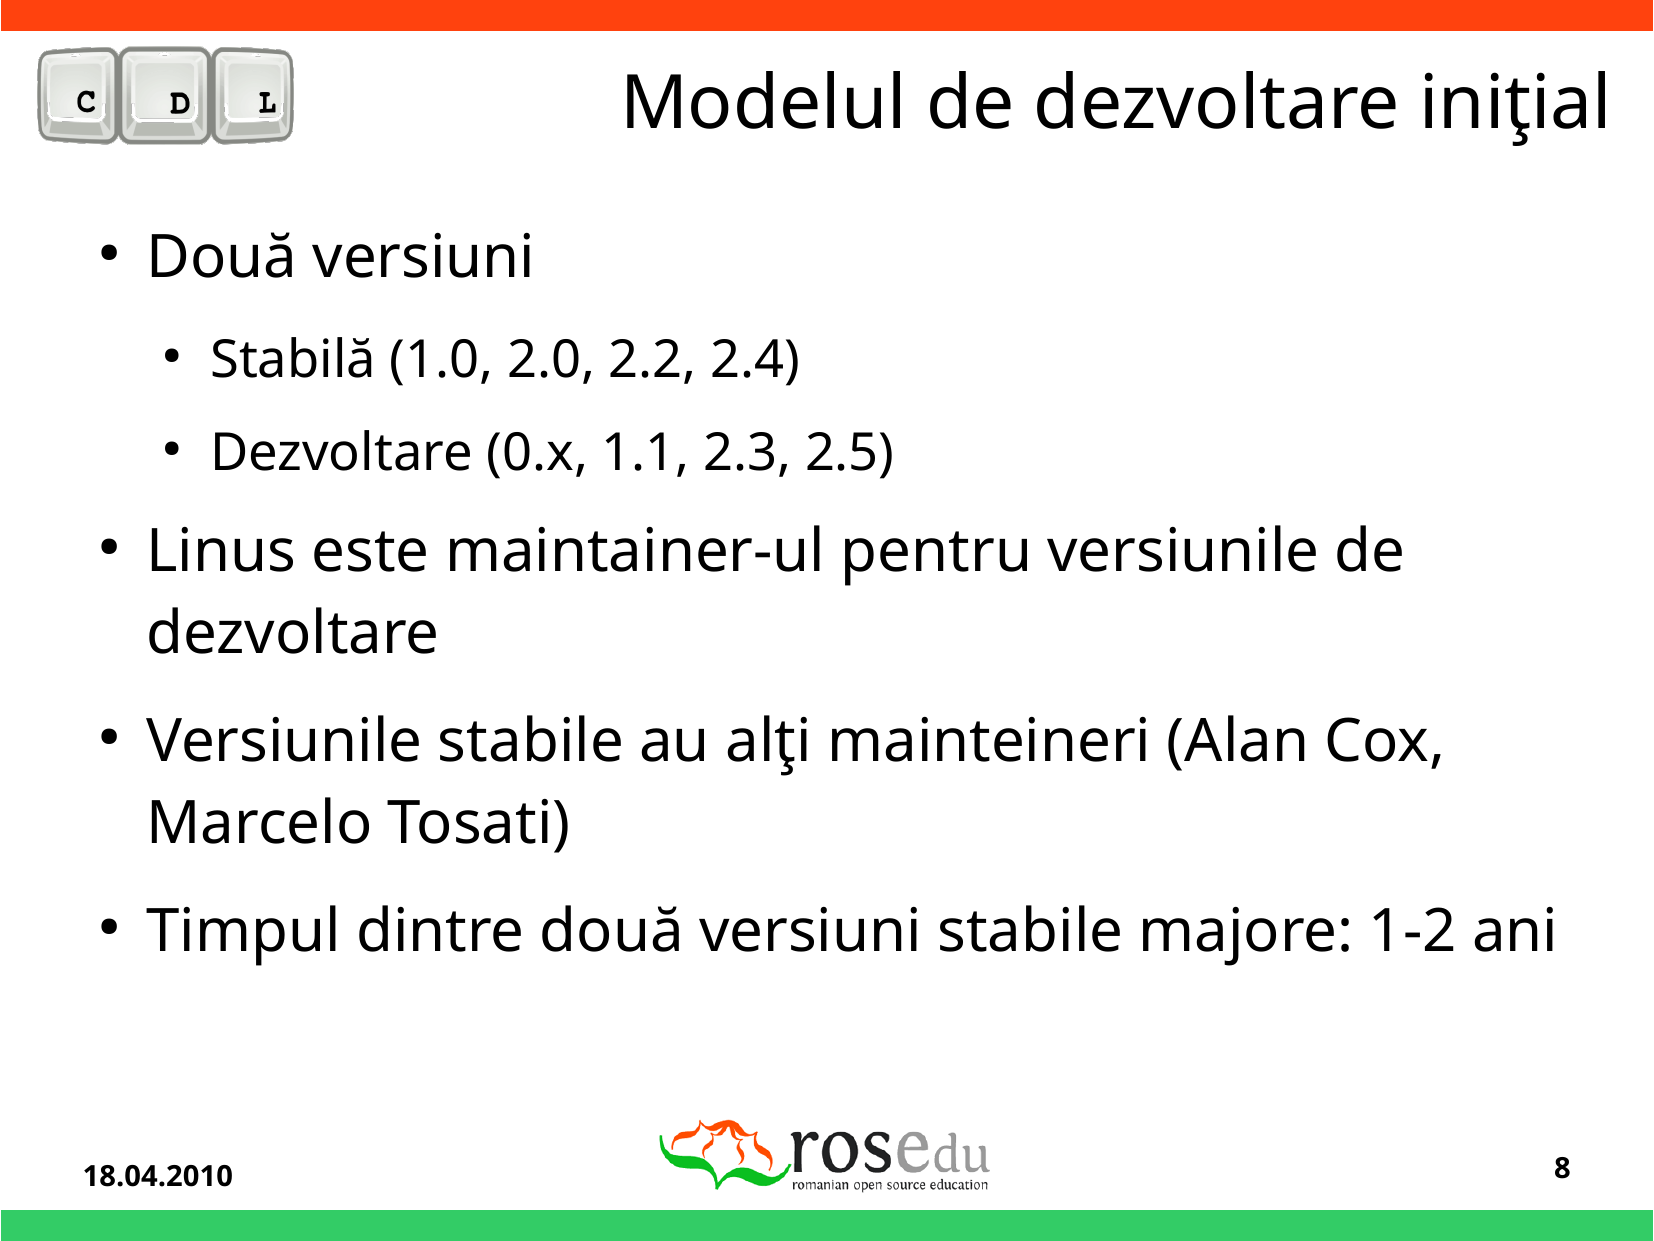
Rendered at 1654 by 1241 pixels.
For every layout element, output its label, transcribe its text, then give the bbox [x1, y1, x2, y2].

picture [37, 46, 294, 145]
title Modelul de dezvoltare iniţial [300, 52, 1613, 146]
picture [656, 1104, 1005, 1209]
list Două versiuni Stabilă (1.0, 2.0, 2.2, 2.4) Dezvoltare (0.x, 1.1, 2.3, 2.5) Linus este maintainer-ul pentru versiunile de dezvoltare Versiunile stabile au alţi mainteineri (Alan Cox, Marcelo Tosati) Timpul dintre două versiuni stabile majore: 1-2 ani [82, 182, 1571, 1001]
